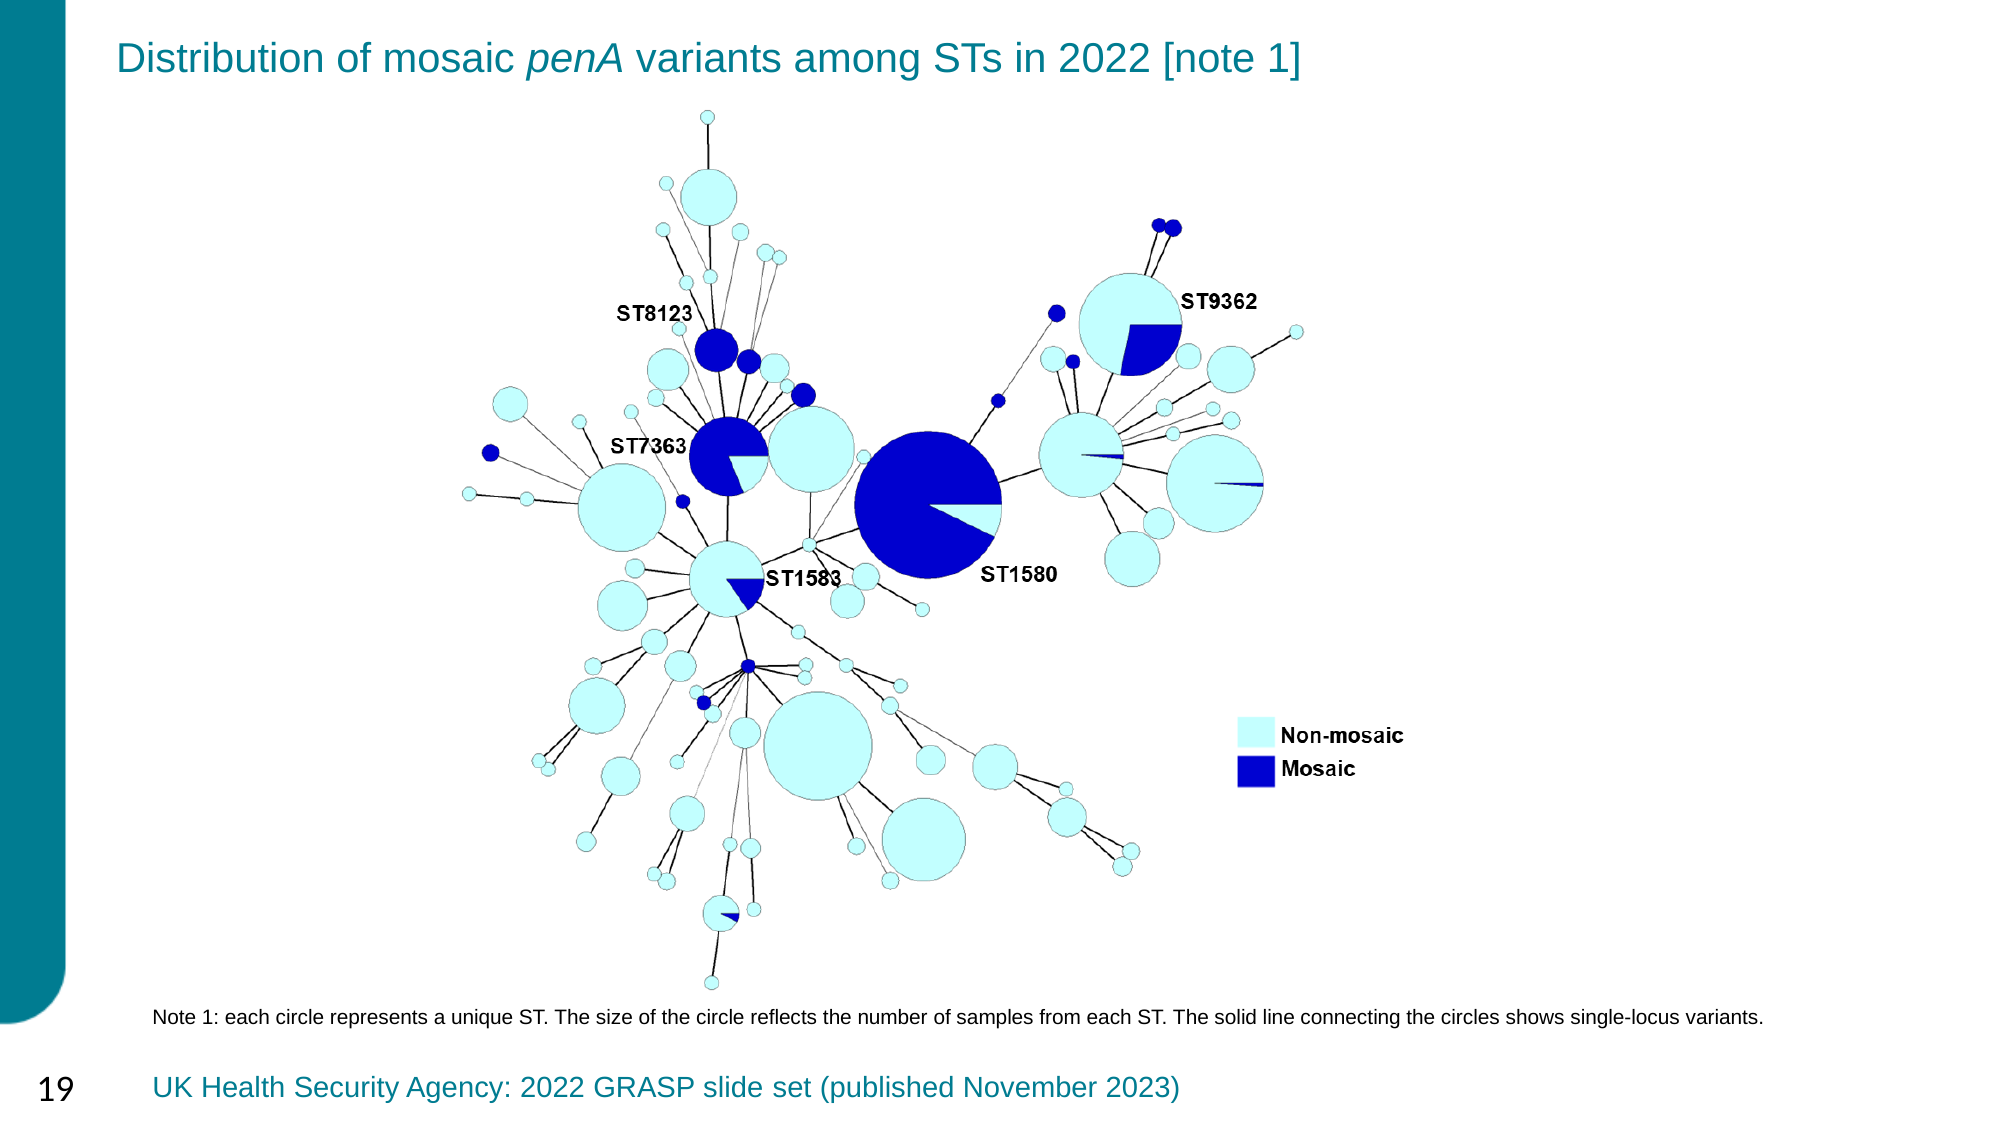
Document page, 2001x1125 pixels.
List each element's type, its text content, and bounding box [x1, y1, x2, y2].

list Note 1: each circle represents a unique ST. The size of the circle reflects the number of samples from each ST. The solid line connecting the circles shows single-locus variants. [137, 995, 1963, 1053]
text_box UK Health Security Agency: 2022 GRASP slide set (published November 2023) [137, 1056, 1780, 1116]
picture [450, 98, 1419, 1002]
title Distribution of mosaic penA variants among STs in 2022 [note 1] [101, 29, 1926, 189]
text_box [21, 1056, 120, 1117]
